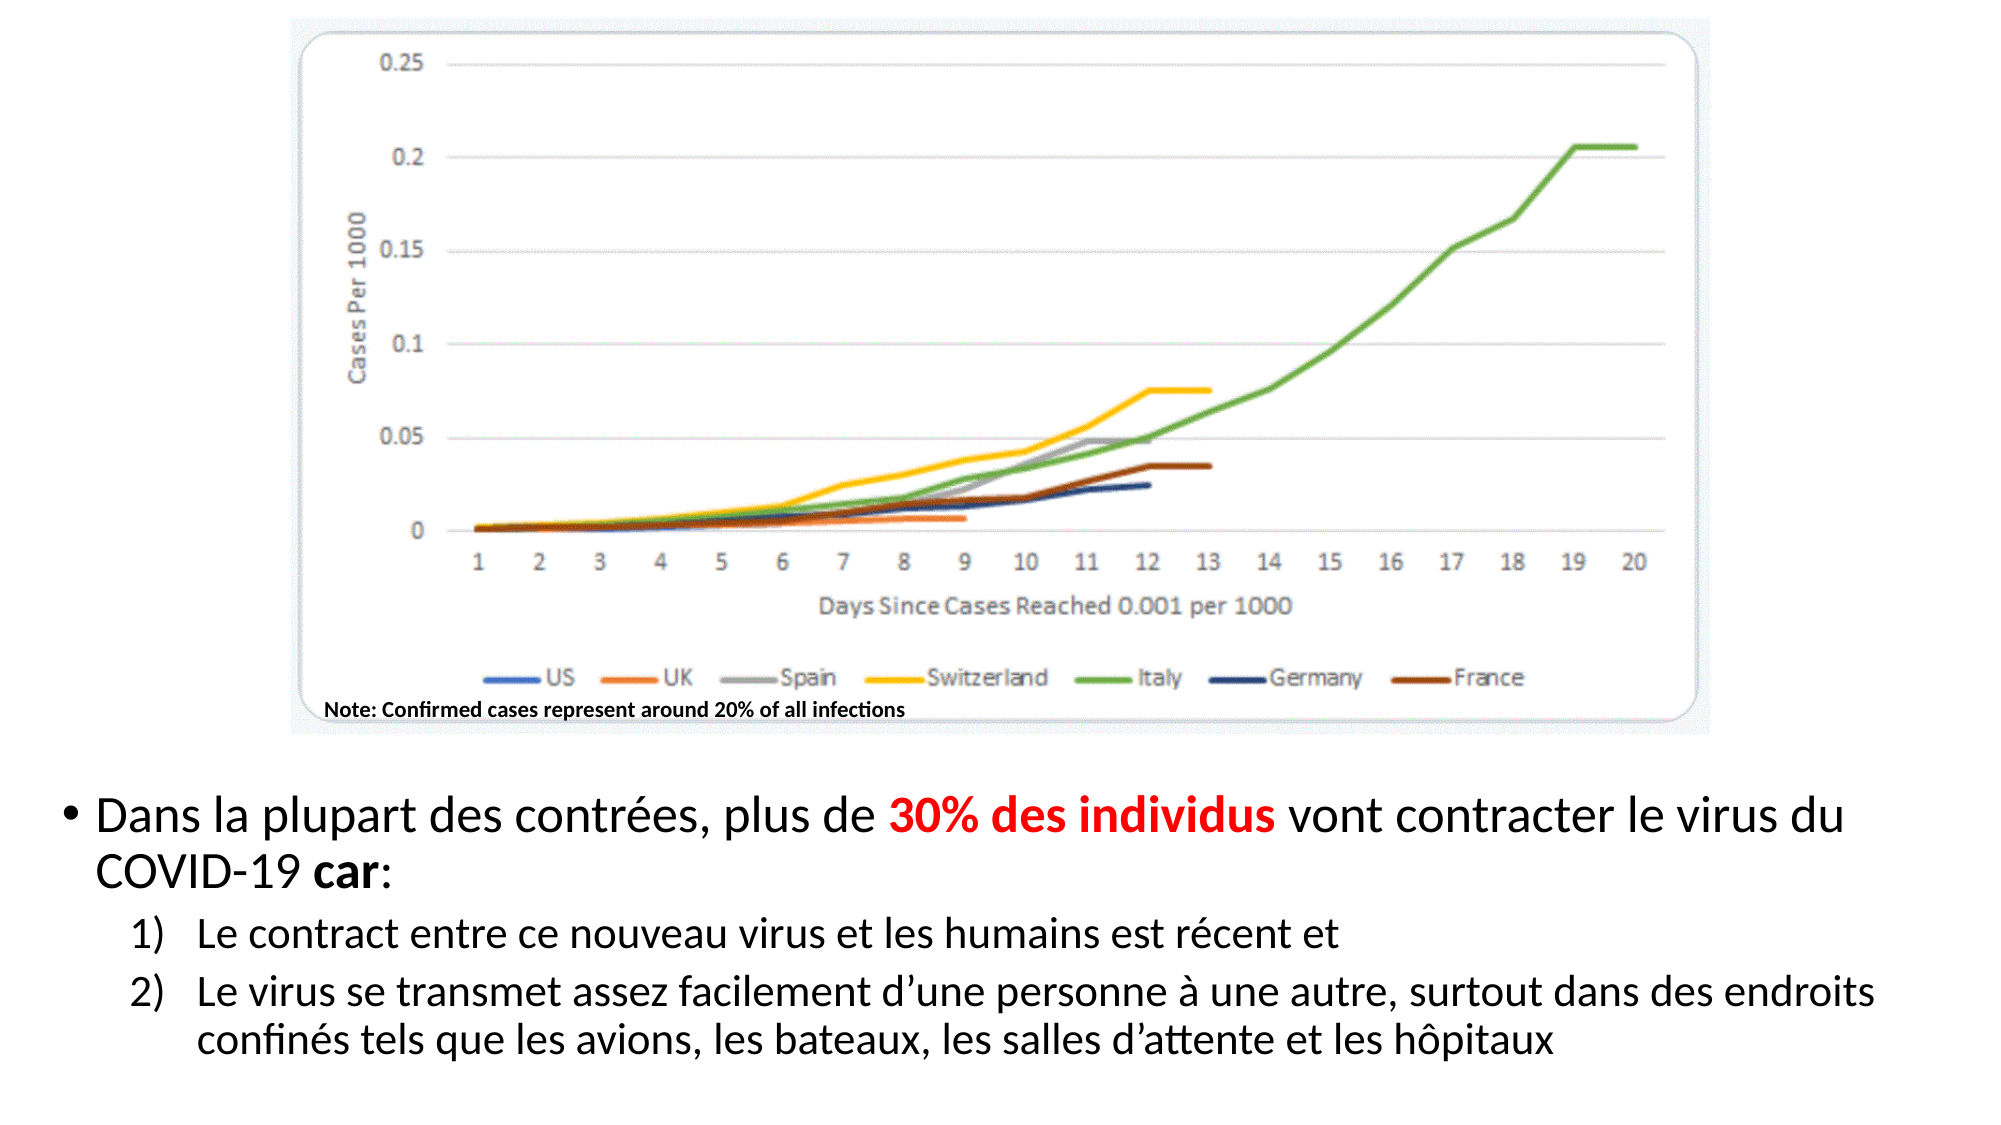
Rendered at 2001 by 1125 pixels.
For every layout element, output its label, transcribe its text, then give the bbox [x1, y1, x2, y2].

list Dans la plupart des contrées, plus de 30% des individus vont contracter le virus du COVID-19 car: Le contract entre ce nouveau virus et les humains est récent et Le virus se transmet assez facilement d’une personne à une autre, surtout dans des endroits confinés tels que les avions, les bateaux, les salles d’attente et les hôpitaux [46, 779, 1954, 1075]
text_box Note: Confirmed cases represent around 20% of all infections [309, 687, 922, 730]
picture [290, 17, 1711, 734]
